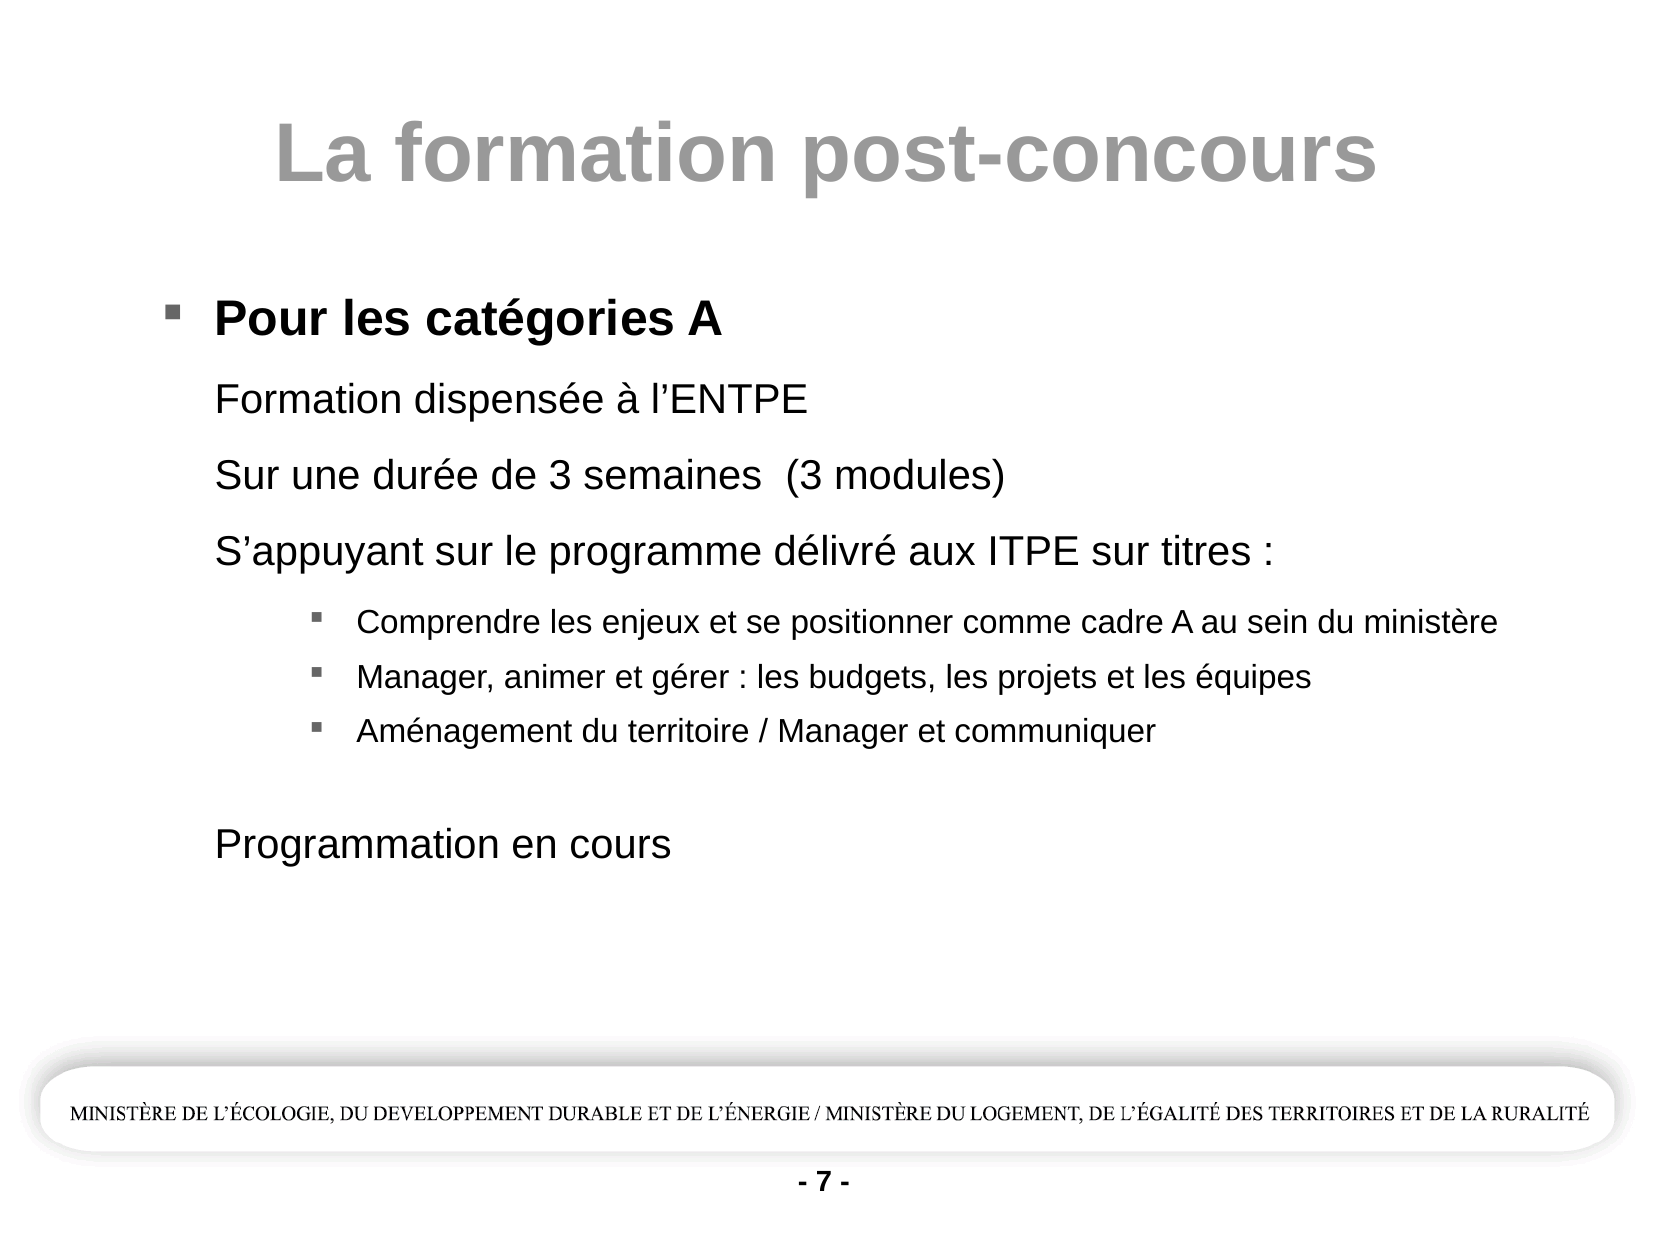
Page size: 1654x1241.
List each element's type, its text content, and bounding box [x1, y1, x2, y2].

picture [0, 1018, 1654, 1184]
list Pour les catégories A Formation dispensée à l’ENTPE Sur une durée de 3 semaines (3 modules) S’appuyant sur le programme délivré aux ITPE sur titres : Comprendre les enjeux et se positionner comme cadre A au sein du ministère Manager, animer et gérer : les budgets, les projets et les équipes Aménagement du territoire / Manager et communiquer Programmation en cours [143, 290, 1512, 1010]
title La formation post-concours [82, 49, 1571, 257]
